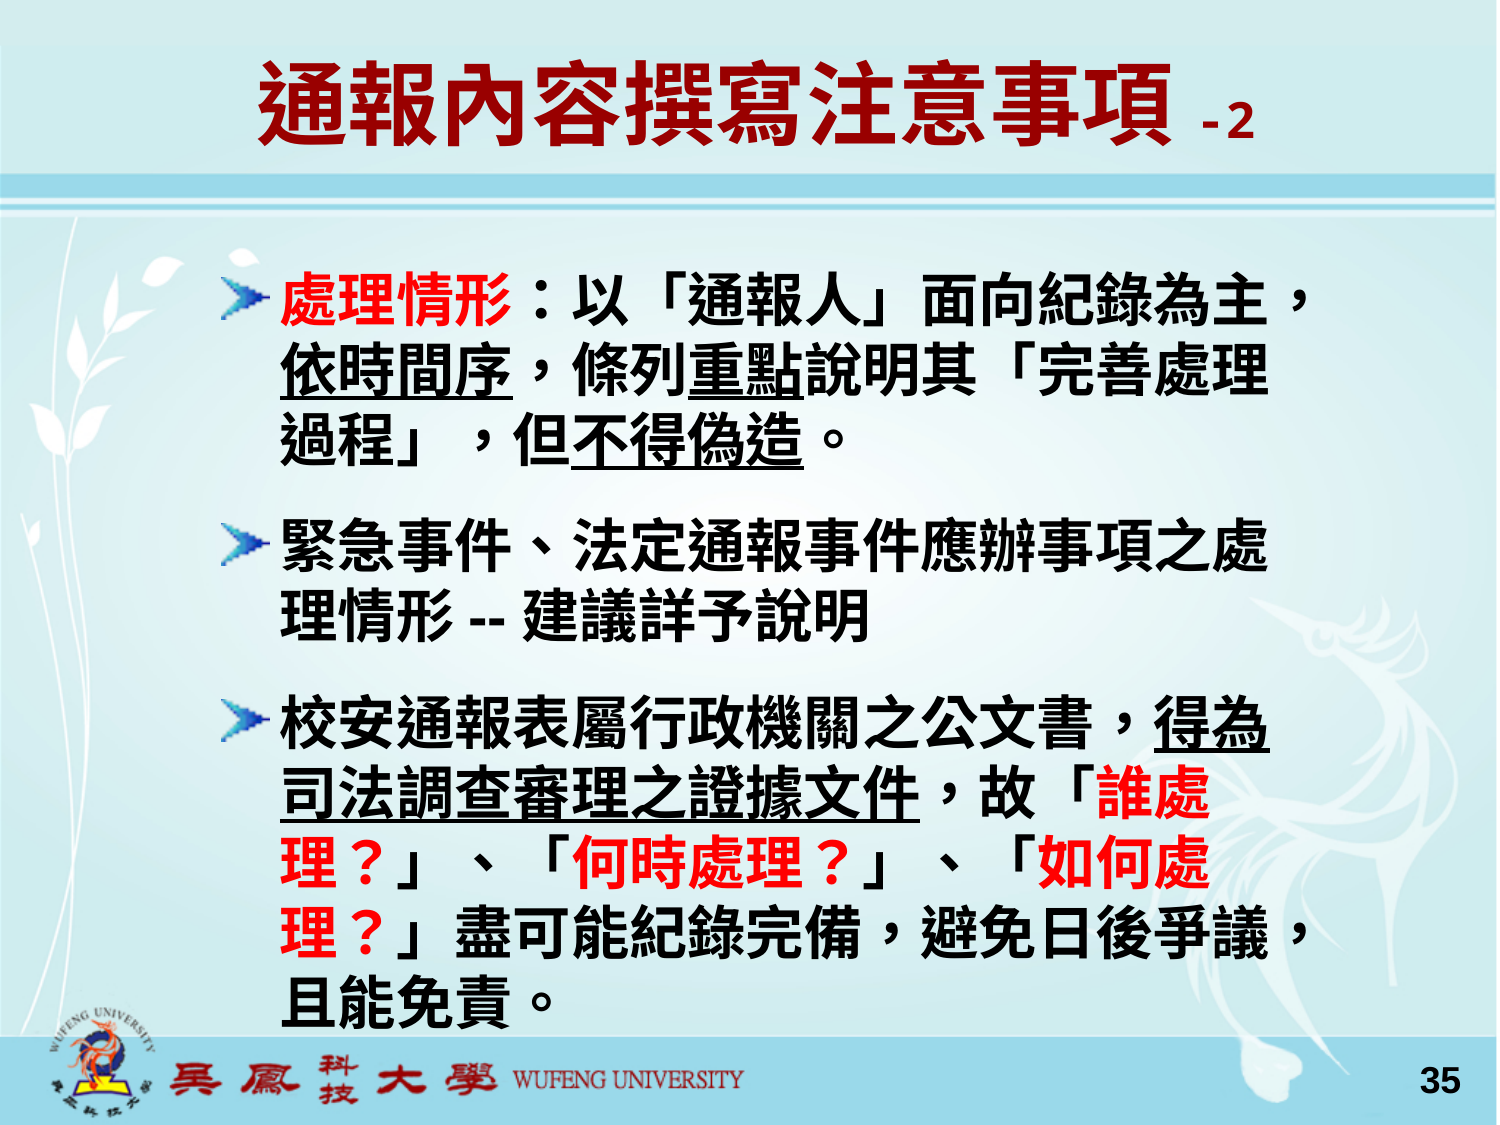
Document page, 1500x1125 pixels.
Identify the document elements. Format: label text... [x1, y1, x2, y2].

title 通報內容撰寫注意事項-2 [118, 2, 1394, 202]
text_box <number> [1126, 1048, 1477, 1125]
picture [0, 0, 1500, 1125]
text_box 處理情形：以「通報人」面向紀錄為主，依時間序，條列重點說明其「完善處理過程」，但不得偽造。 緊急事件、法定通報事件應辦事項之處理情形--建議詳予說明 校安通報表屬行政機關之公文書，得為司法調查審理之證據文件，故「誰處理？」、「何時處理？」、「如何處理？」盡可能紀錄完備，避免日後爭議，且能免責。 [206, 255, 1341, 1044]
